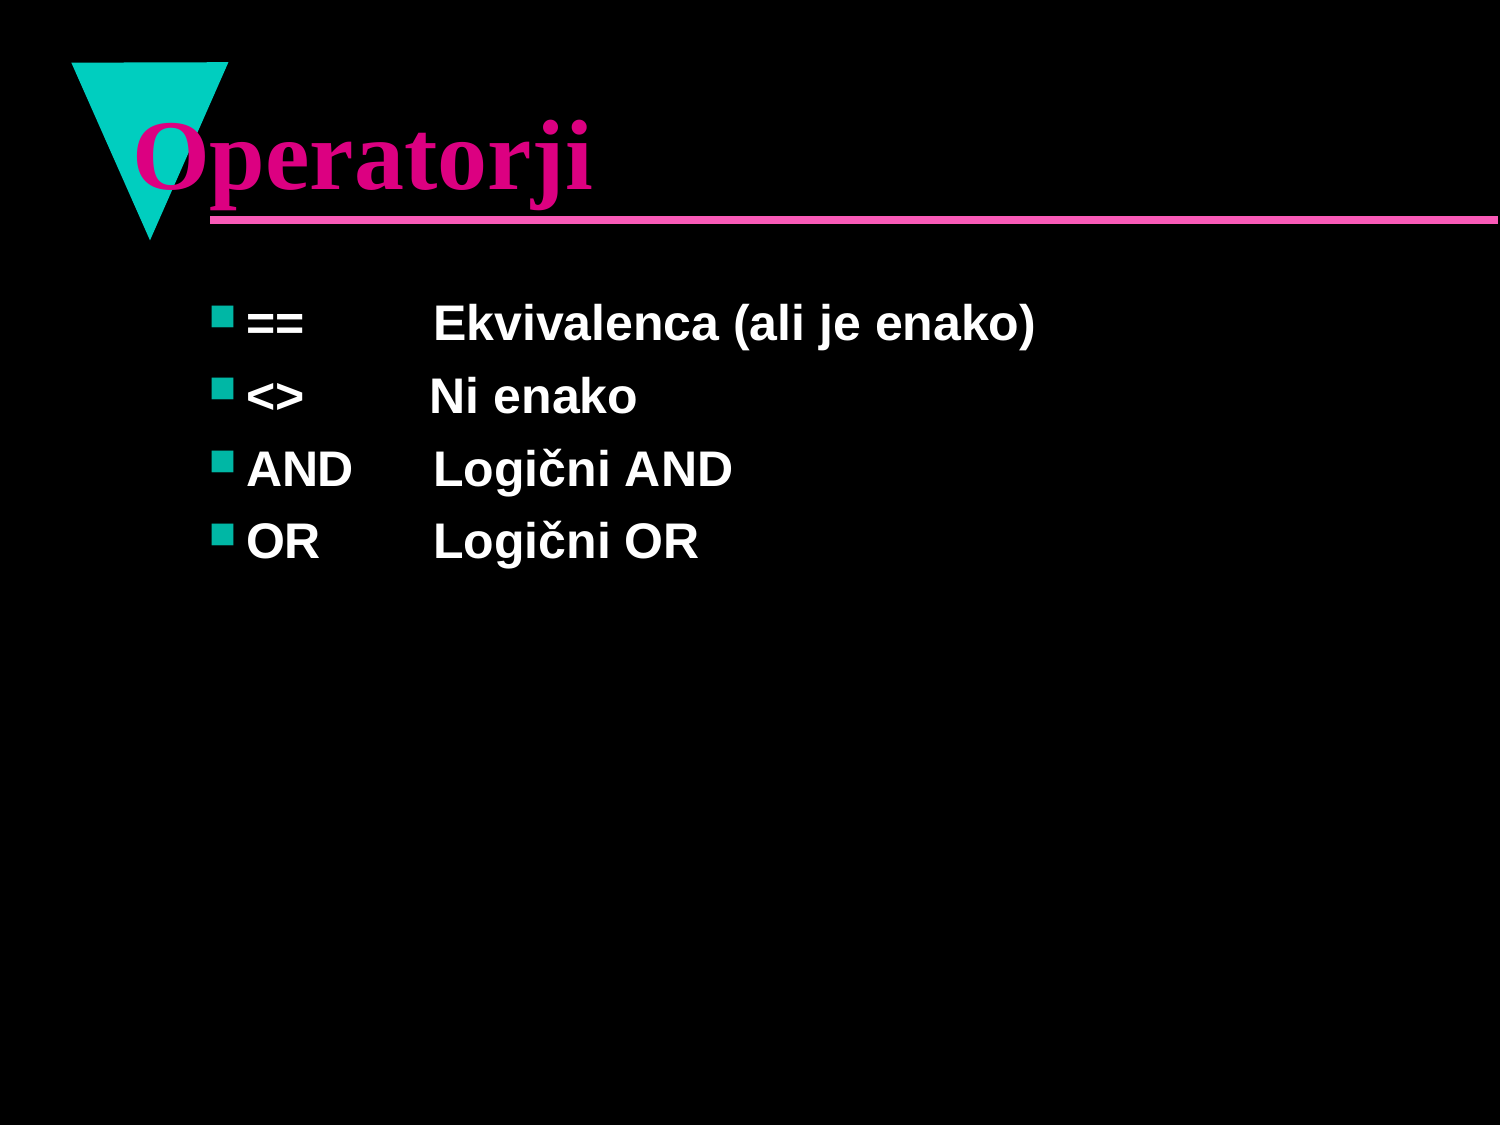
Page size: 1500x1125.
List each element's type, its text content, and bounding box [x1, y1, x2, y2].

title Operatorji [117, 63, 1500, 251]
list == Ekvivalenca (ali je enako) <> Ni enako AND Logični AND OR Logični OR [118, 289, 1450, 965]
